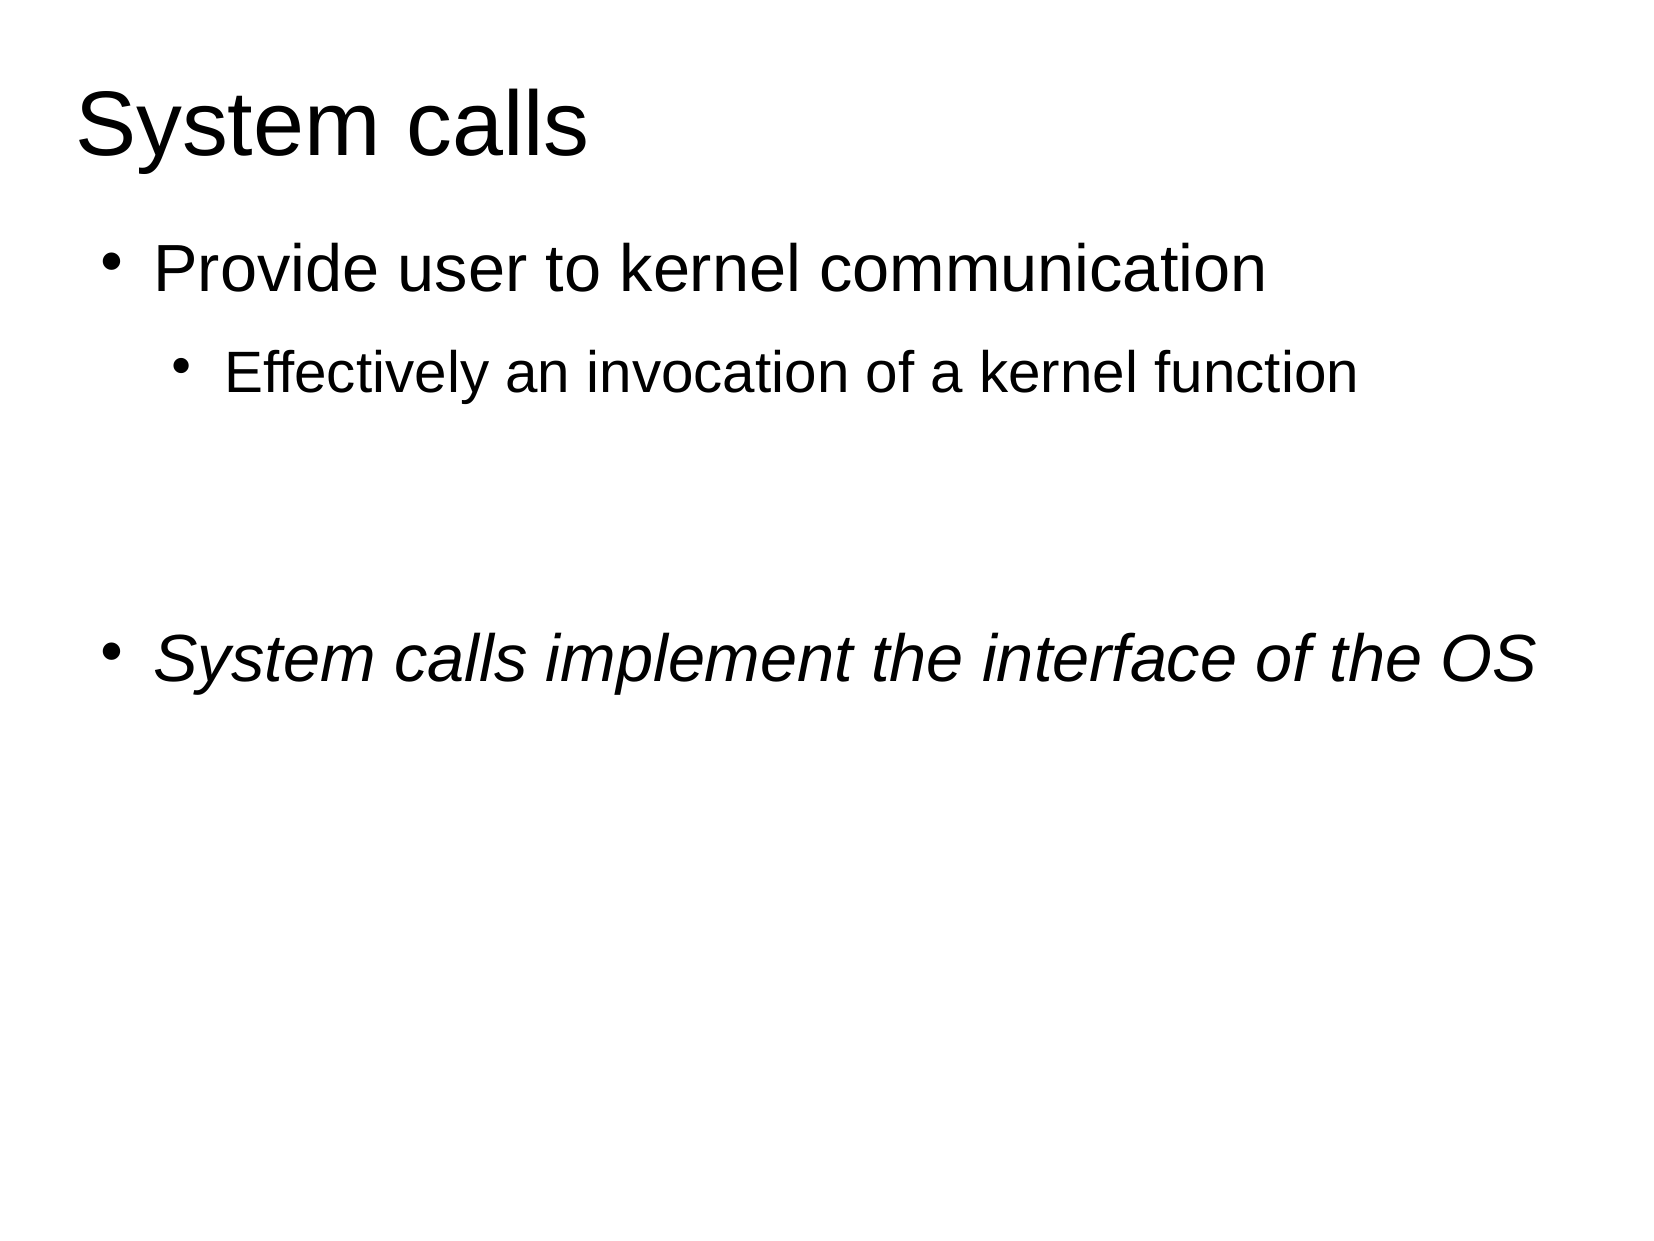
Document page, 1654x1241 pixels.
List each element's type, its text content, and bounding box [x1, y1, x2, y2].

list Provide user to kernel communication Effectively an invocation of a kernel function System calls implement the interface of the OS [82, 225, 1571, 1163]
title System calls [75, 49, 713, 188]
